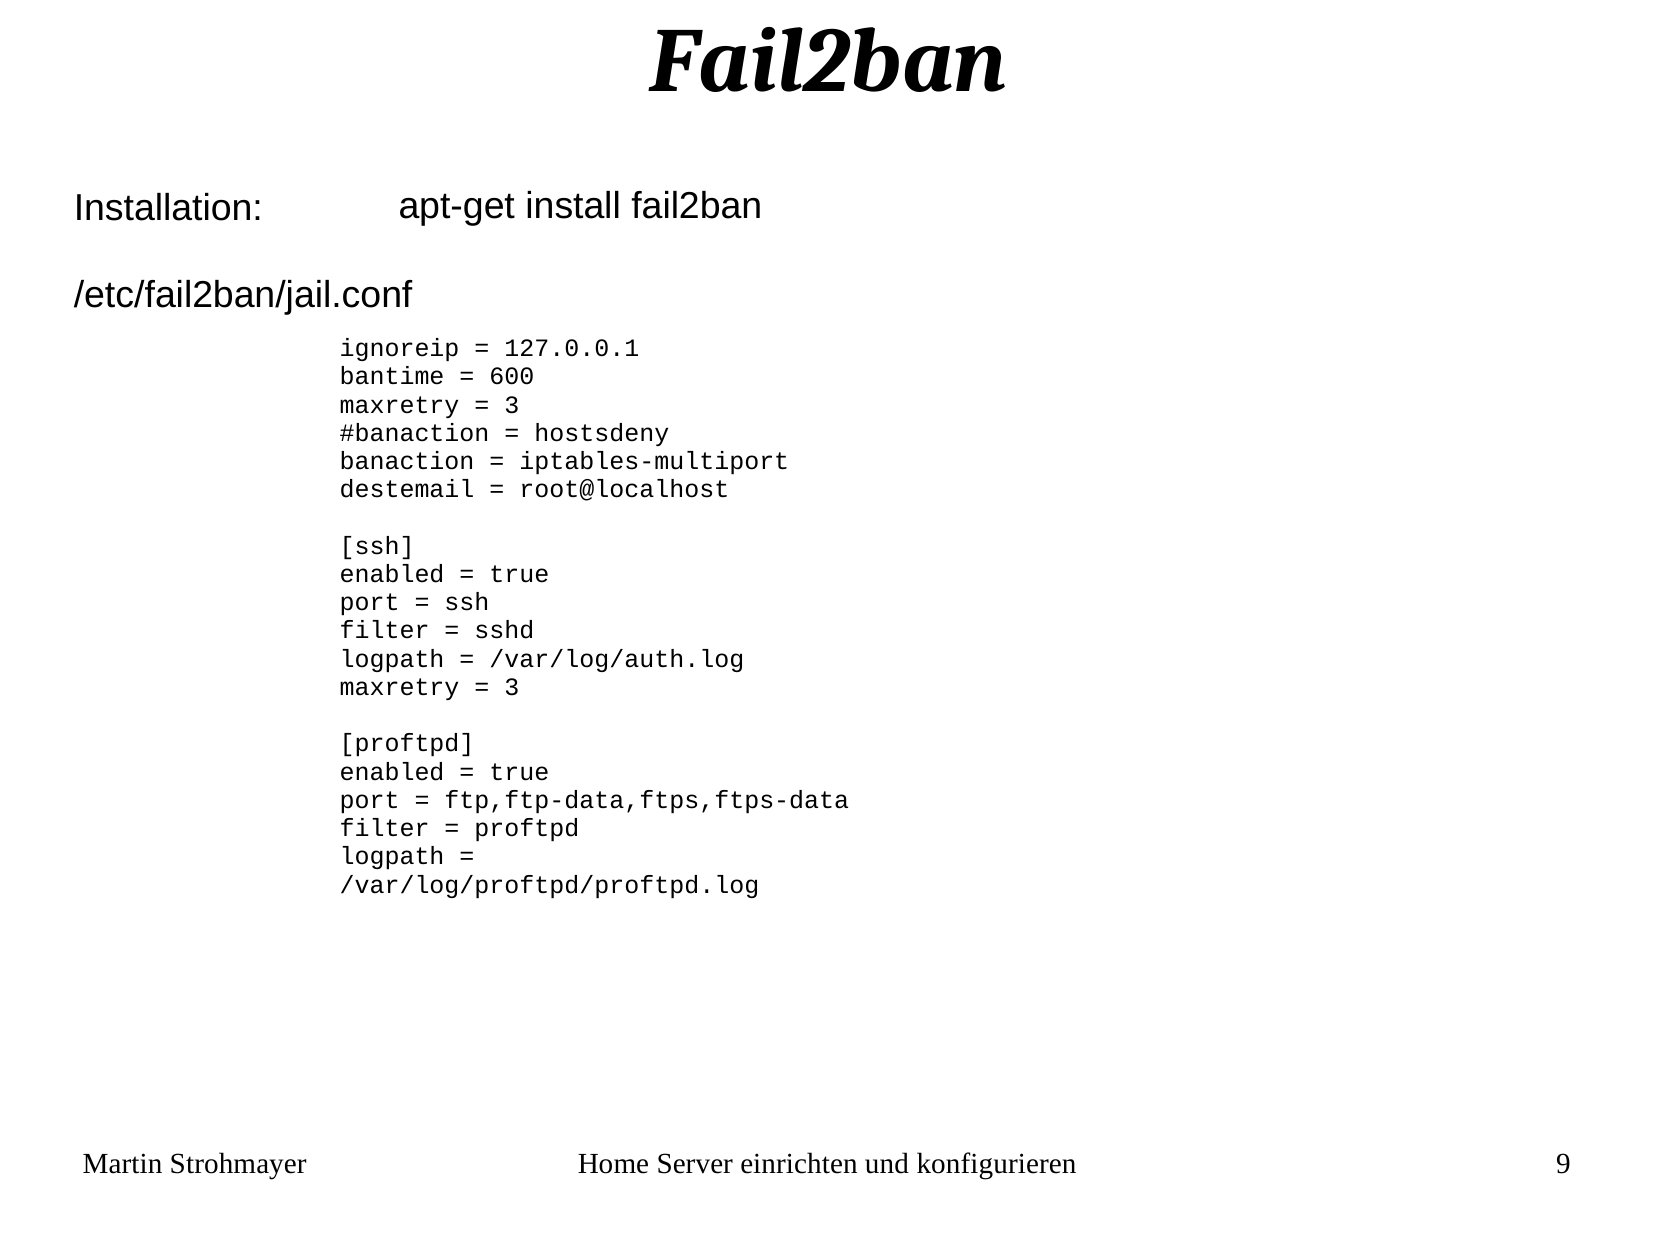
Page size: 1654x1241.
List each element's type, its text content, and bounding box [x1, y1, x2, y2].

text_box apt-get install fail2ban [383, 177, 1004, 235]
text_box /etc/fail2ban/jail.conf [59, 265, 680, 323]
text_box Installation: [59, 179, 945, 237]
title Fail2ban [3, 7, 1654, 116]
text_box ignoreip = 127.0.0.1 bantime = 600 maxretry = 3 #banaction = hostsdeny banaction = iptables-multiport destemail = root@localhost [ssh] enabled = true port = ssh filter = sshd logpath = /var/log/auth.log maxretry = 3 [proftpd] enabled = true port = ftp,ftp-data,ftps,ftps-data filter = proftpd logpath = /var/log/proftpd/proftpd.log [324, 328, 916, 1008]
